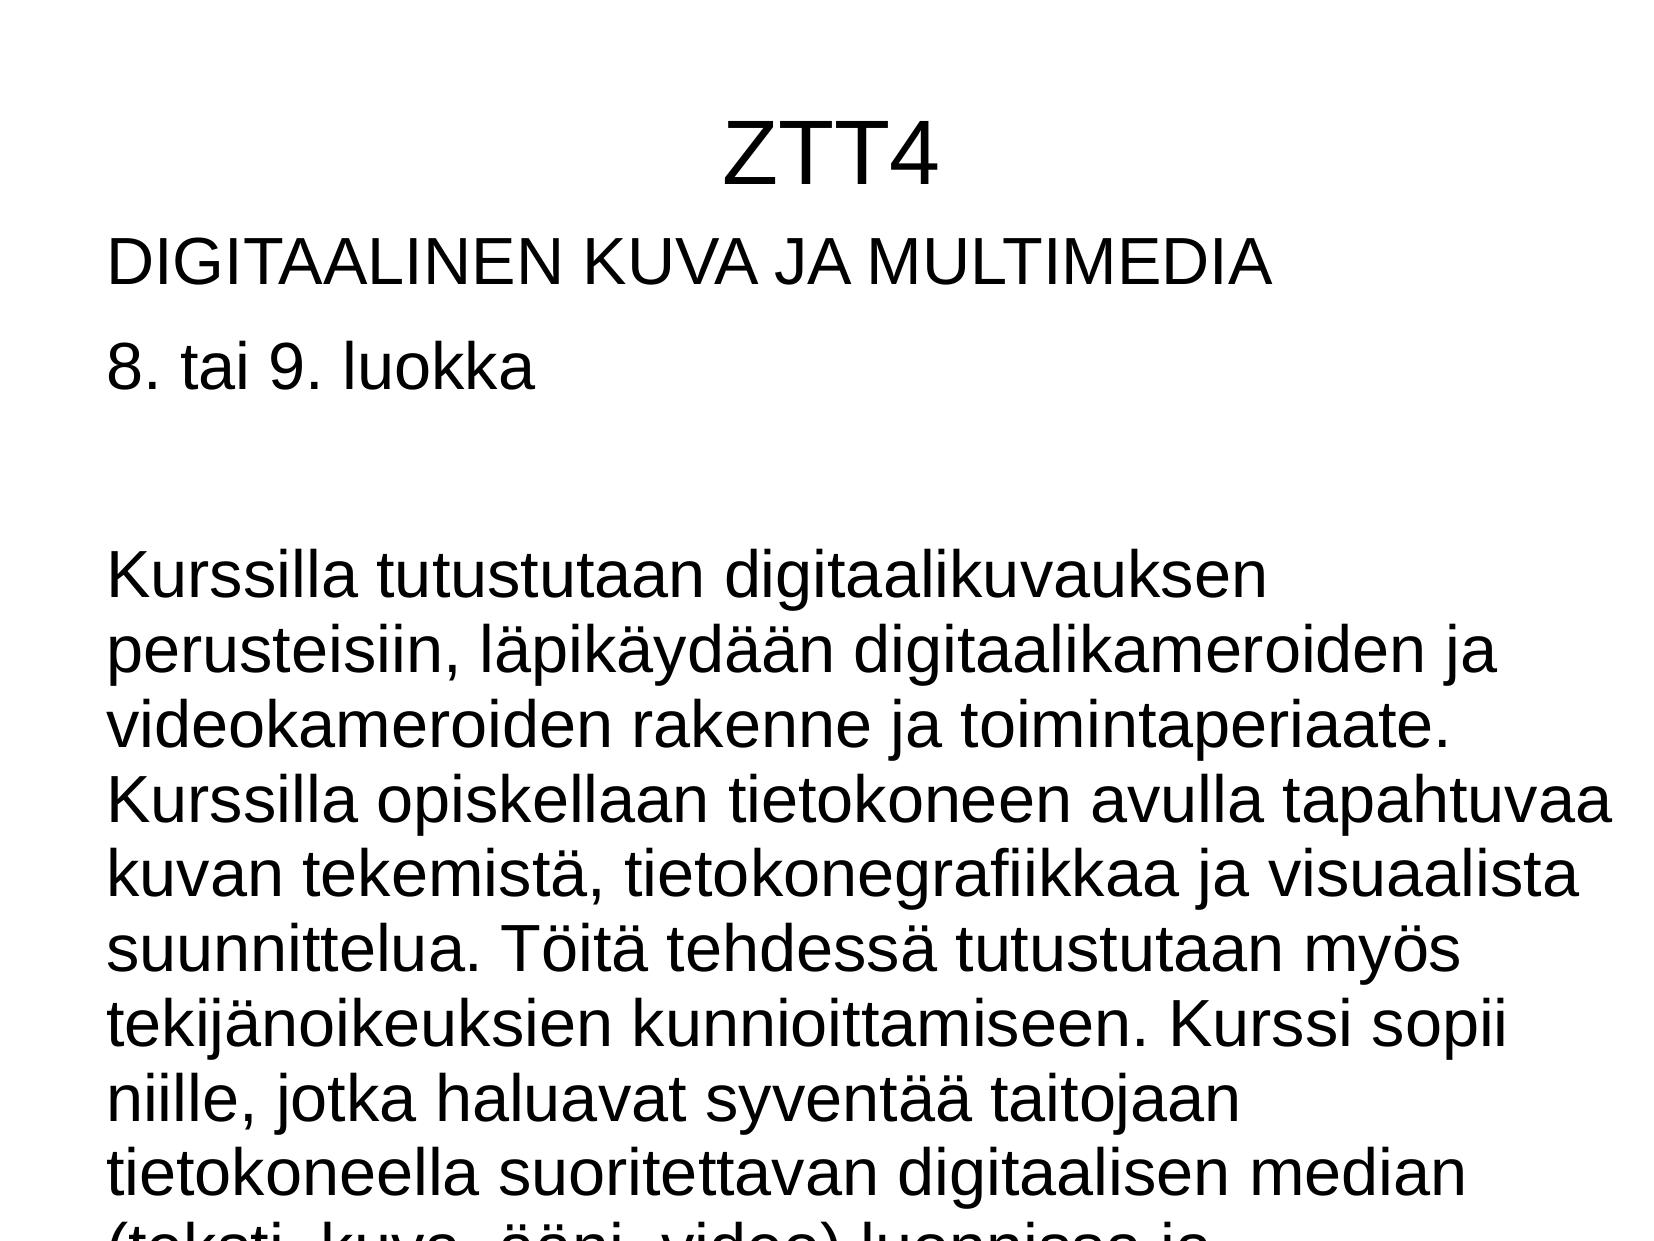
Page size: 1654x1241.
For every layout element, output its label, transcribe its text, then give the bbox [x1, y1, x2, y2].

list DIGITAALINEN KUVA JA MULTIMEDIA 8. tai 9. luokka Kurssilla tutustutaan digitaalikuvauksen perusteisiin, läpikäydään digitaalikameroiden ja videokameroiden rakenne ja toimintaperiaate. Kurssilla opiskellaan tietokoneen avulla tapahtuvaa kuvan tekemistä, tietokonegrafiikkaa ja visuaalista suunnittelua. Töitä tehdessä tutustutaan myös tekijänoikeuksien kunnioittamiseen. Kurssi sopii niille, jotka haluavat syventää taitojaan tietokoneella suoritettavan digitaalisen median (teksti, kuva, ääni, video) luonnissa ja hyödyntämisessä. Multimediaosuudessa tutustutaan mm. multimediaohjelmiin, musiikin muuntamiseen eri formaatteihin ja flasheihin. Kurssilla luodaan esityksiä, joissa yhdistellään tekstiä, kuvia, ääntä, animaatioita ja videokuvaa. Lisäksi opetellaan tuotoksien tallentaminen eri medioihin. Tavoitteena on myös tutustuttaa opiskelijat videon suunnitteluun, kuvaamiseen ja editointiin, jotta he pystyisivät käyttämään niitä itsenäisesti omien myöhemmin opiskelussa eteen tulevien projektien yhteydessä. Videota voidaan tällöin käyttää apuvälineenä opiskelussa ja jatkossa hyödyntää erikoisosaamisena työn yhteydessä. Tarve videoon luodaan jonkin toisen oppiaineen tai kurssin kautta, josta saadaan videoon aihe ja sisältömateriaalia. Työ tehdään yleensä ryhmätyöskentelynä. Ryhmä tekee itsenäisesti suunnitelman aiheestaan. Ryhmän jäsenet valitsevat omat vastuualueensa projektista, vaikka työ tehdäänkin loppuun asti ryhmätyönä. Työnäytteenä tuotetaan lyhyt video, jota voi hyödyntää itsenäisenä videona tai osana multimediaa. Kurssin aikana tutustutaan kattavasti erilaisiin kuvaa ja ääntä käsitteleviin ohjelmiin. [35, 224, 1630, 1229]
title ZTT4 [82, 49, 1571, 224]
